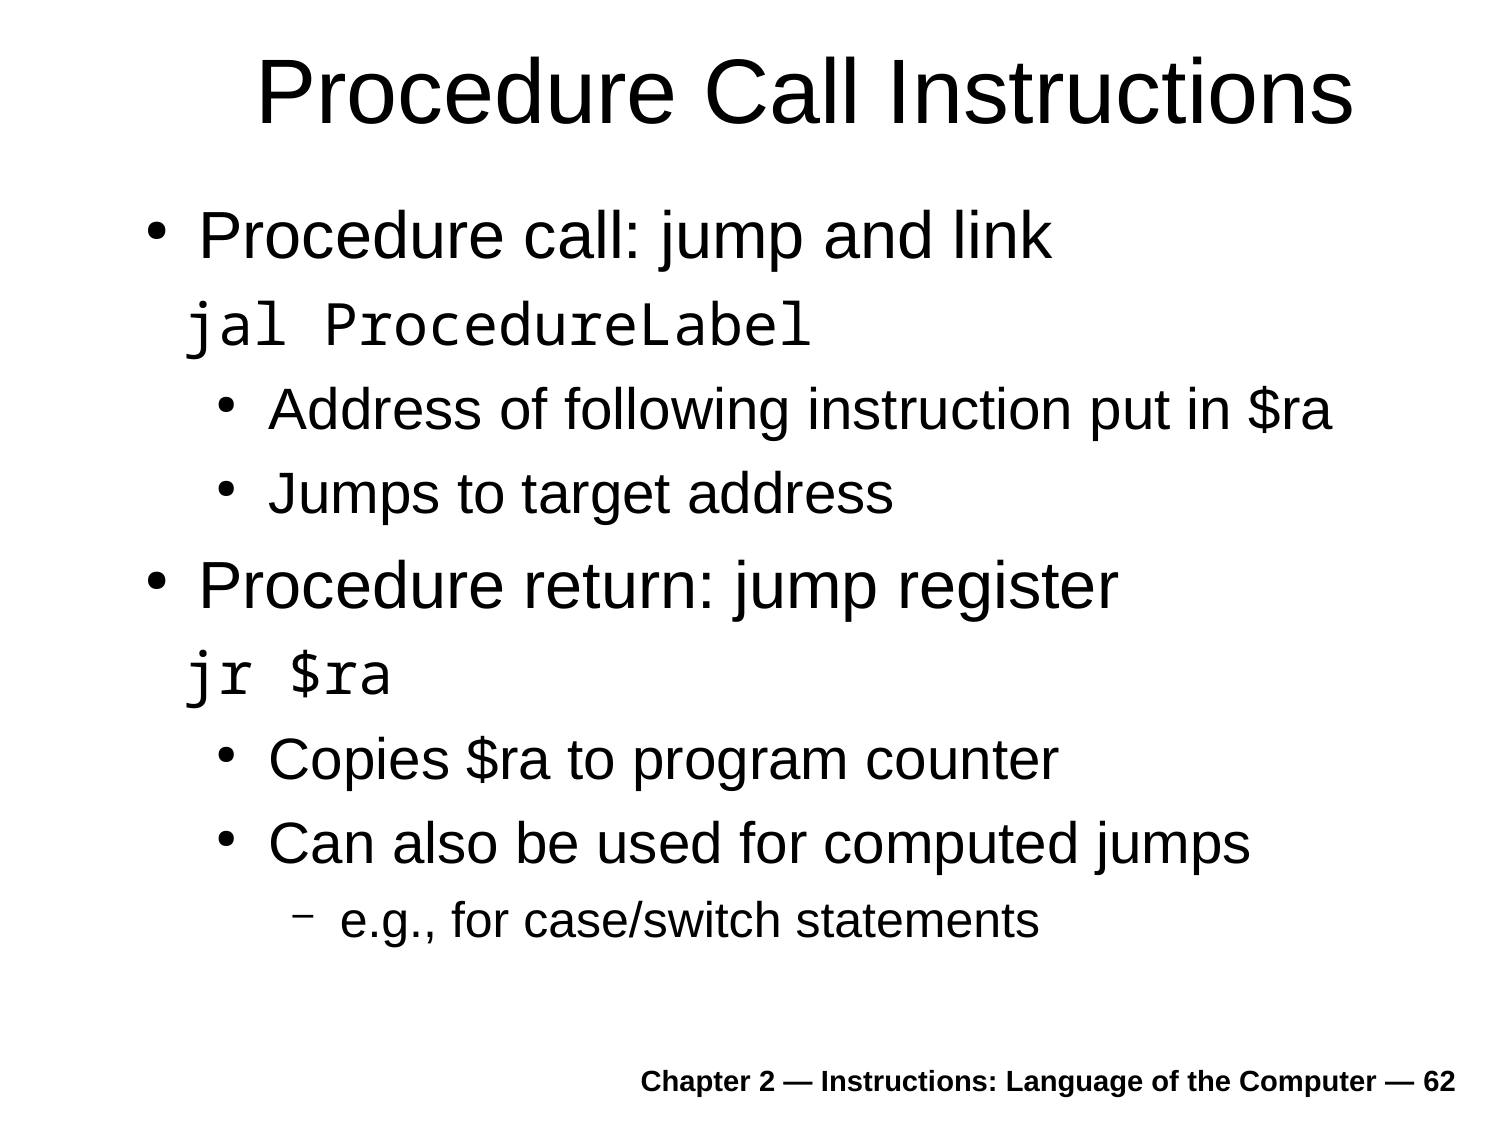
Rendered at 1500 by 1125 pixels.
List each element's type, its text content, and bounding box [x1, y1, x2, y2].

text_box Chapter 2 — Instructions: Language of the Computer — <number> [277, 1046, 1471, 1106]
list Procedure call: jump and link jal ProcedureLabel Address of following instruction put in $ra Jumps to target address Procedure return: jump register jr $ra Copies $ra to program counter Can also be used for computed jumps e.g., for case/switch statements [112, 184, 1469, 1024]
title Procedure Call Instructions [112, 23, 1468, 149]
